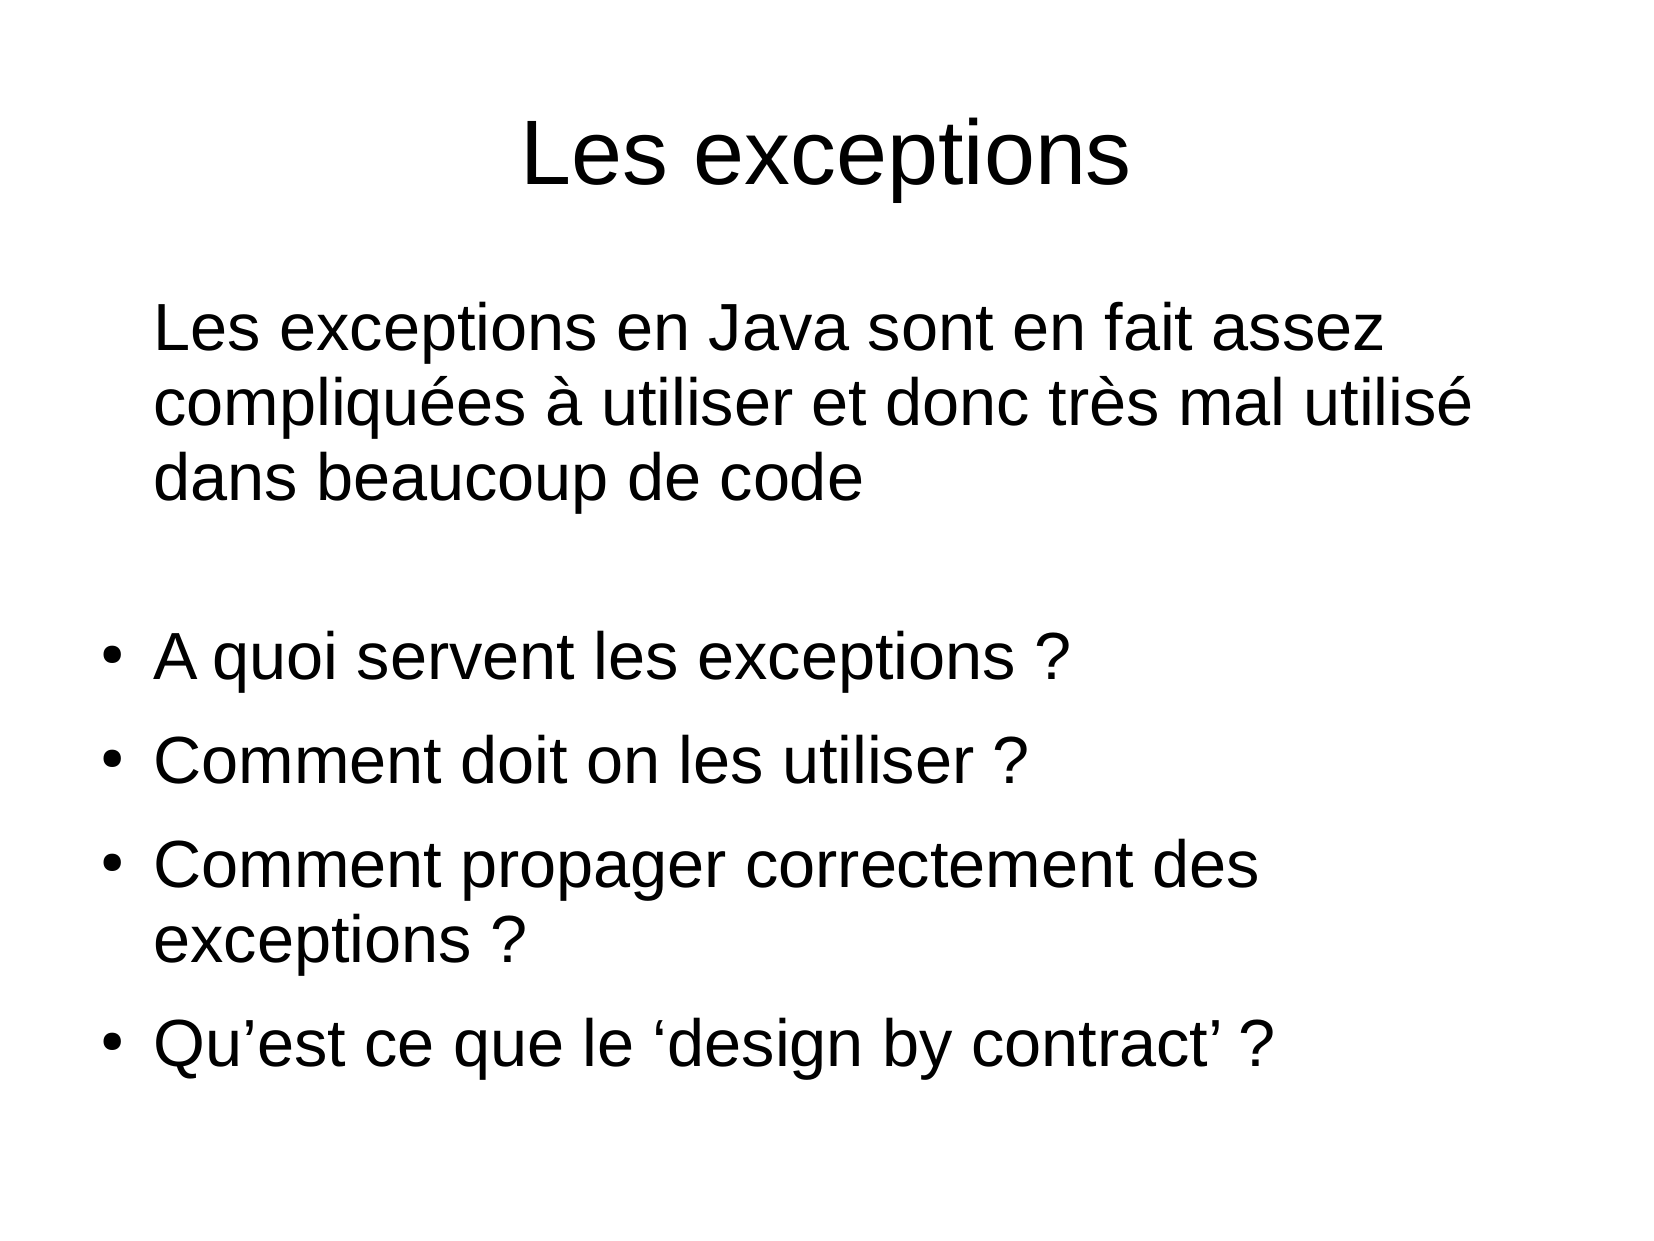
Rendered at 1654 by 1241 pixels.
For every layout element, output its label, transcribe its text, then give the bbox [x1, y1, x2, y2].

title Les exceptions [82, 49, 1571, 257]
list Les exceptions en Java sont en fait assez compliquées à utiliser et donc très mal utilisé dans beaucoup de code A quoi servent les exceptions ? Comment doit on les utiliser ? Comment propager correctement des exceptions ? Qu’est ce que le ‘design by contract’ ? [82, 290, 1571, 1171]
